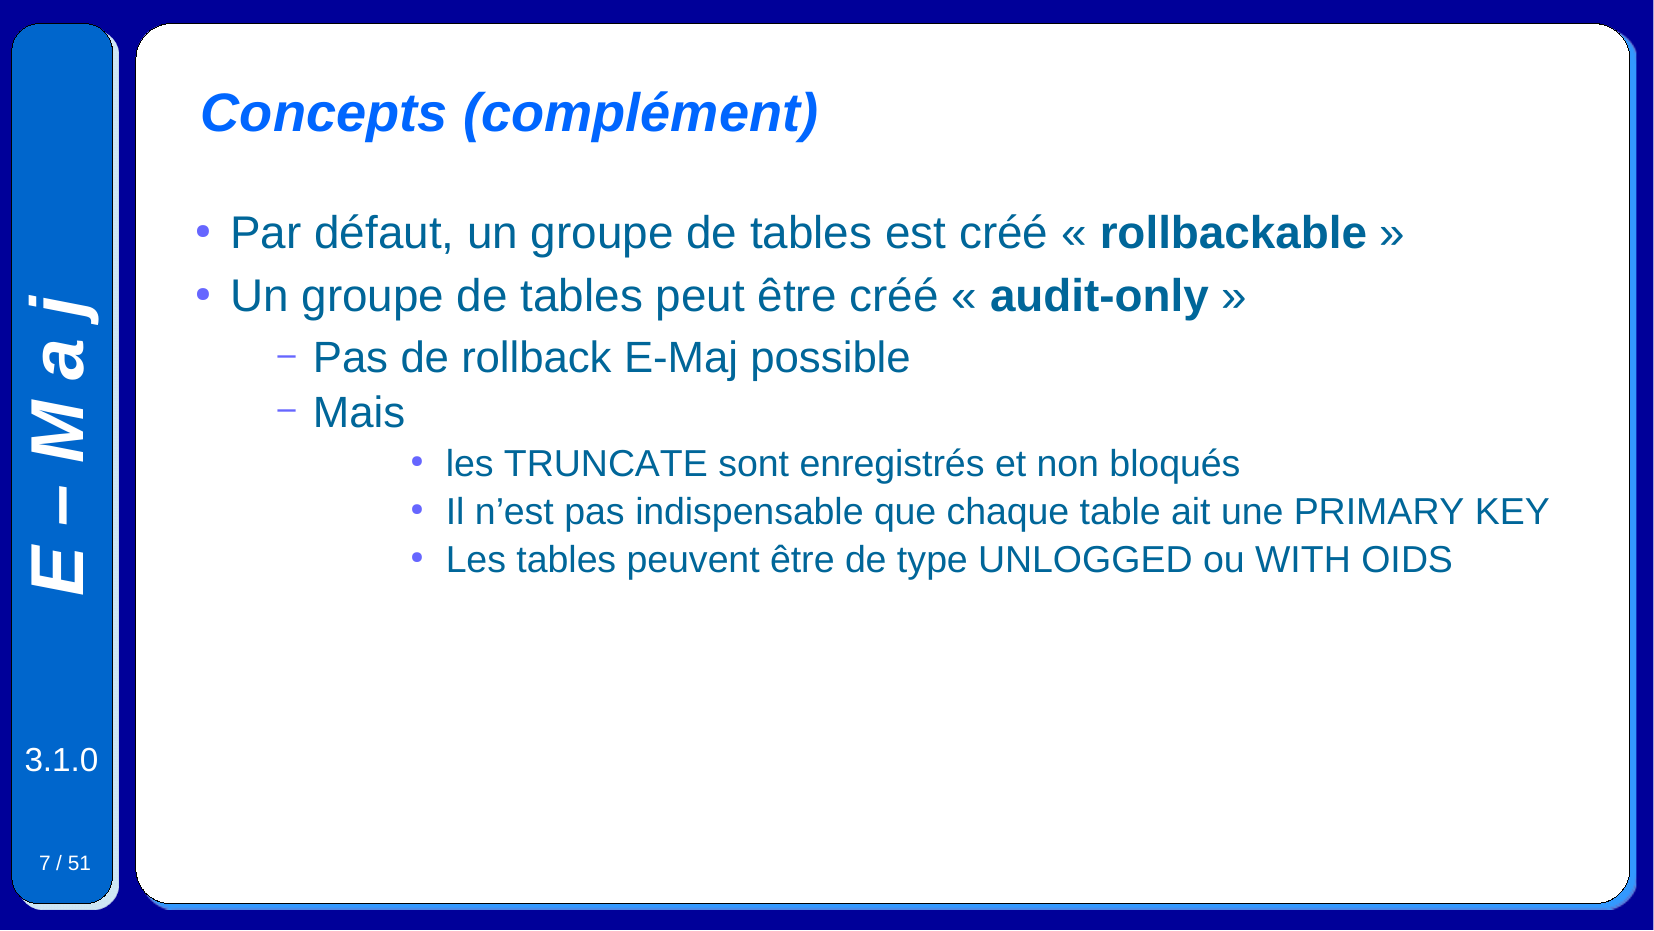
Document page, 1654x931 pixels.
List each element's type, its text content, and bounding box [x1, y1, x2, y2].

list Par défaut, un groupe de tables est créé « rollbackable » Un groupe de tables peut être créé « audit-only » Pas de rollback E-Maj possible Mais les TRUNCATE sont enregistrés et non bloqués Il n’est pas indispensable que chaque table ait une PRIMARY KEY Les tables peuvent être de type UNLOGGED ou WITH OIDS [177, 206, 1587, 827]
title Concepts (complément) [200, 34, 1575, 191]
